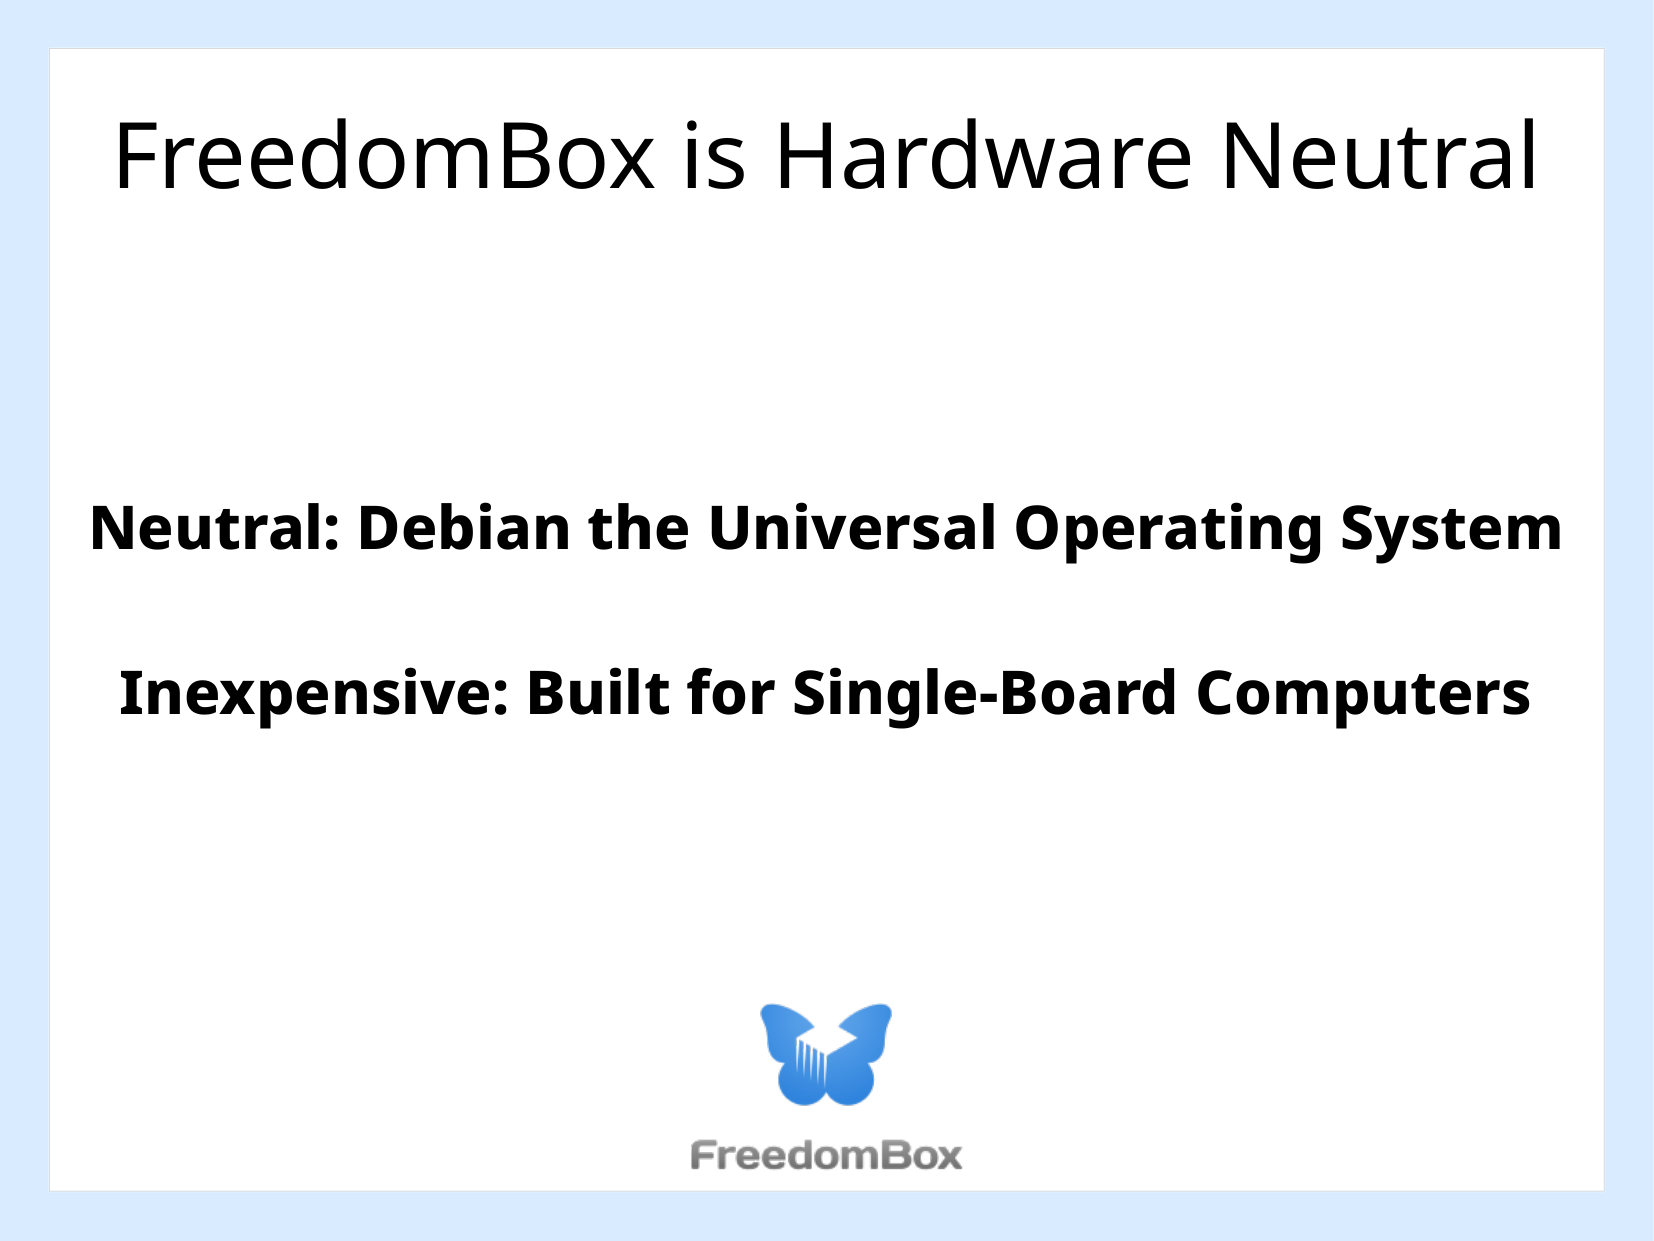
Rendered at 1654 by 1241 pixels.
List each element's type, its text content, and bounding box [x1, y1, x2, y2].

subtitle Neutral: Debian the Universal Operating System Inexpensive: Built for Single-Board Computers [82, 290, 1571, 1010]
picture [0, 0, 1654, 1241]
title FreedomBox is Hardware Neutral [82, 49, 1571, 257]
